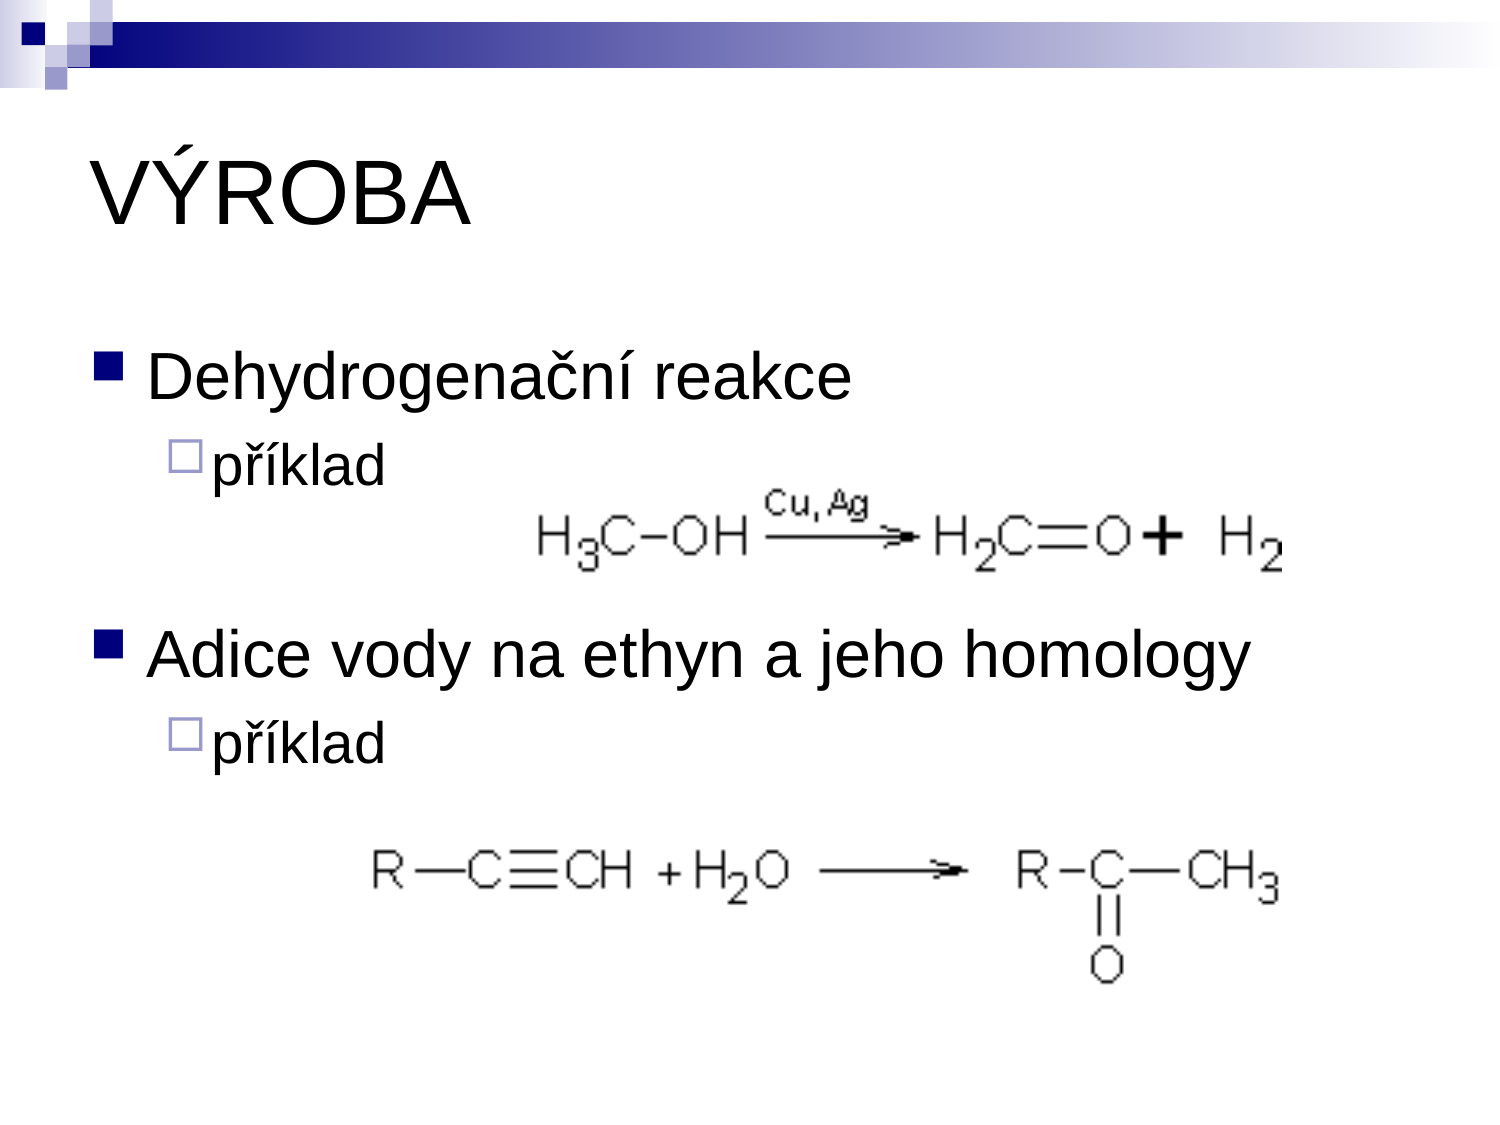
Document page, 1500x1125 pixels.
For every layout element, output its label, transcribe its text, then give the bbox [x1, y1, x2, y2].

title VÝROBA [75, 75, 1426, 301]
chart [372, 810, 1282, 994]
list Dehydrogenační reakce příklad Adice vody na ethyn a jeho homology příklad [75, 324, 1426, 963]
chart [537, 444, 1282, 599]
